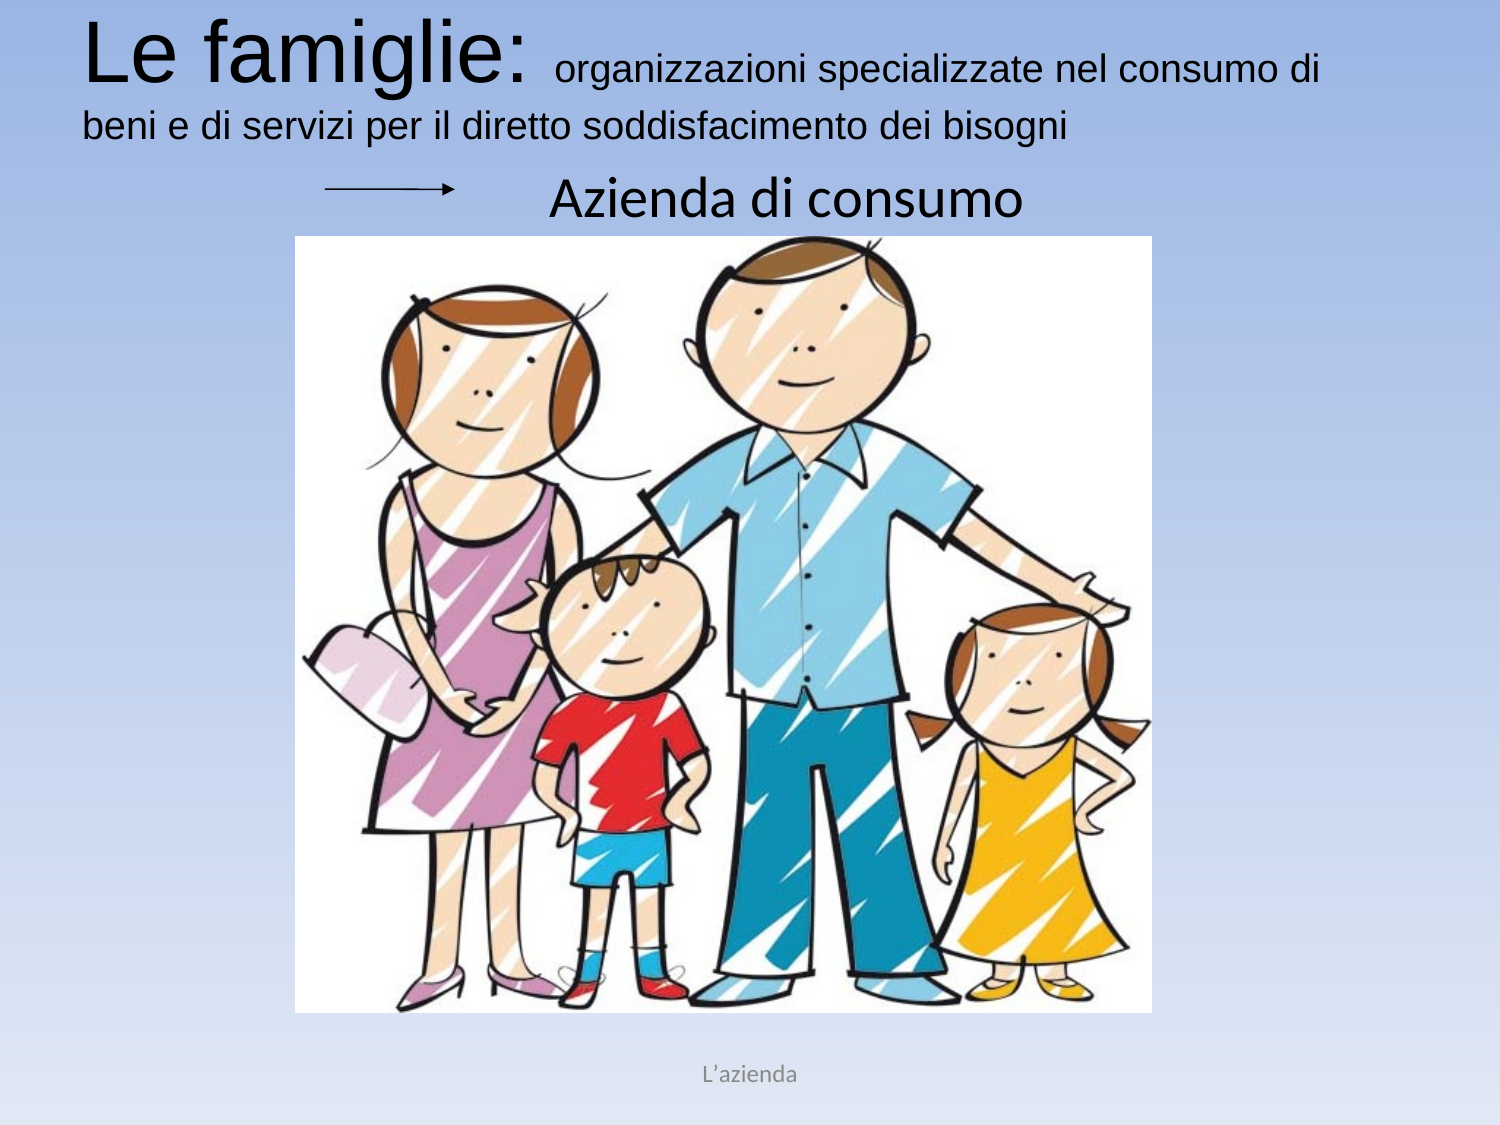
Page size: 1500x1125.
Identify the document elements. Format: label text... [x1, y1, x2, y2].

text_box L’azienda [512, 1042, 988, 1103]
text_box Le famiglie: organizzazioni specializzate nel consumo di beni e di servizi per il diretto soddisfacimento dei bisogni [67, 29, 1418, 218]
text_box Azienda di consumo [535, 151, 1040, 237]
picture [295, 236, 1152, 1013]
